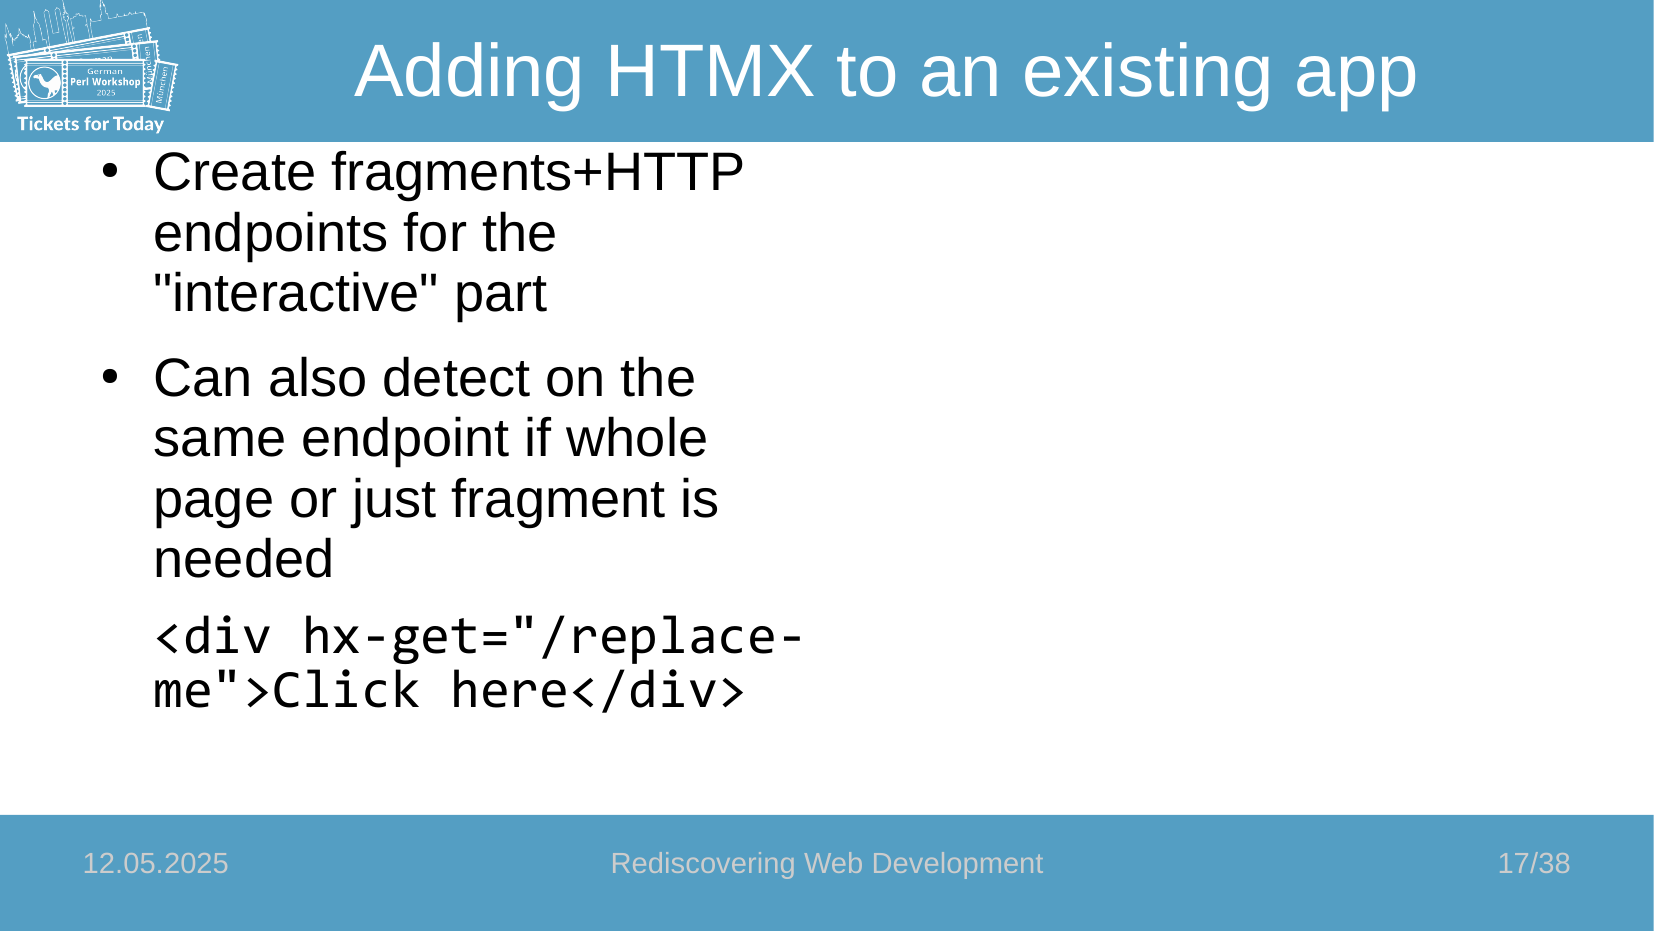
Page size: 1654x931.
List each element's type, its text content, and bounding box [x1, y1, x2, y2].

title Adding HTMX to an existing app [354, 5, 1654, 136]
list Create fragments+HTTP endpoints for the "interactive" part Can also detect on the same endpoint if whole page or just fragment is needed <div hx-get="/replace-me">Click here</div> [82, 141, 809, 815]
picture [3, 0, 180, 154]
